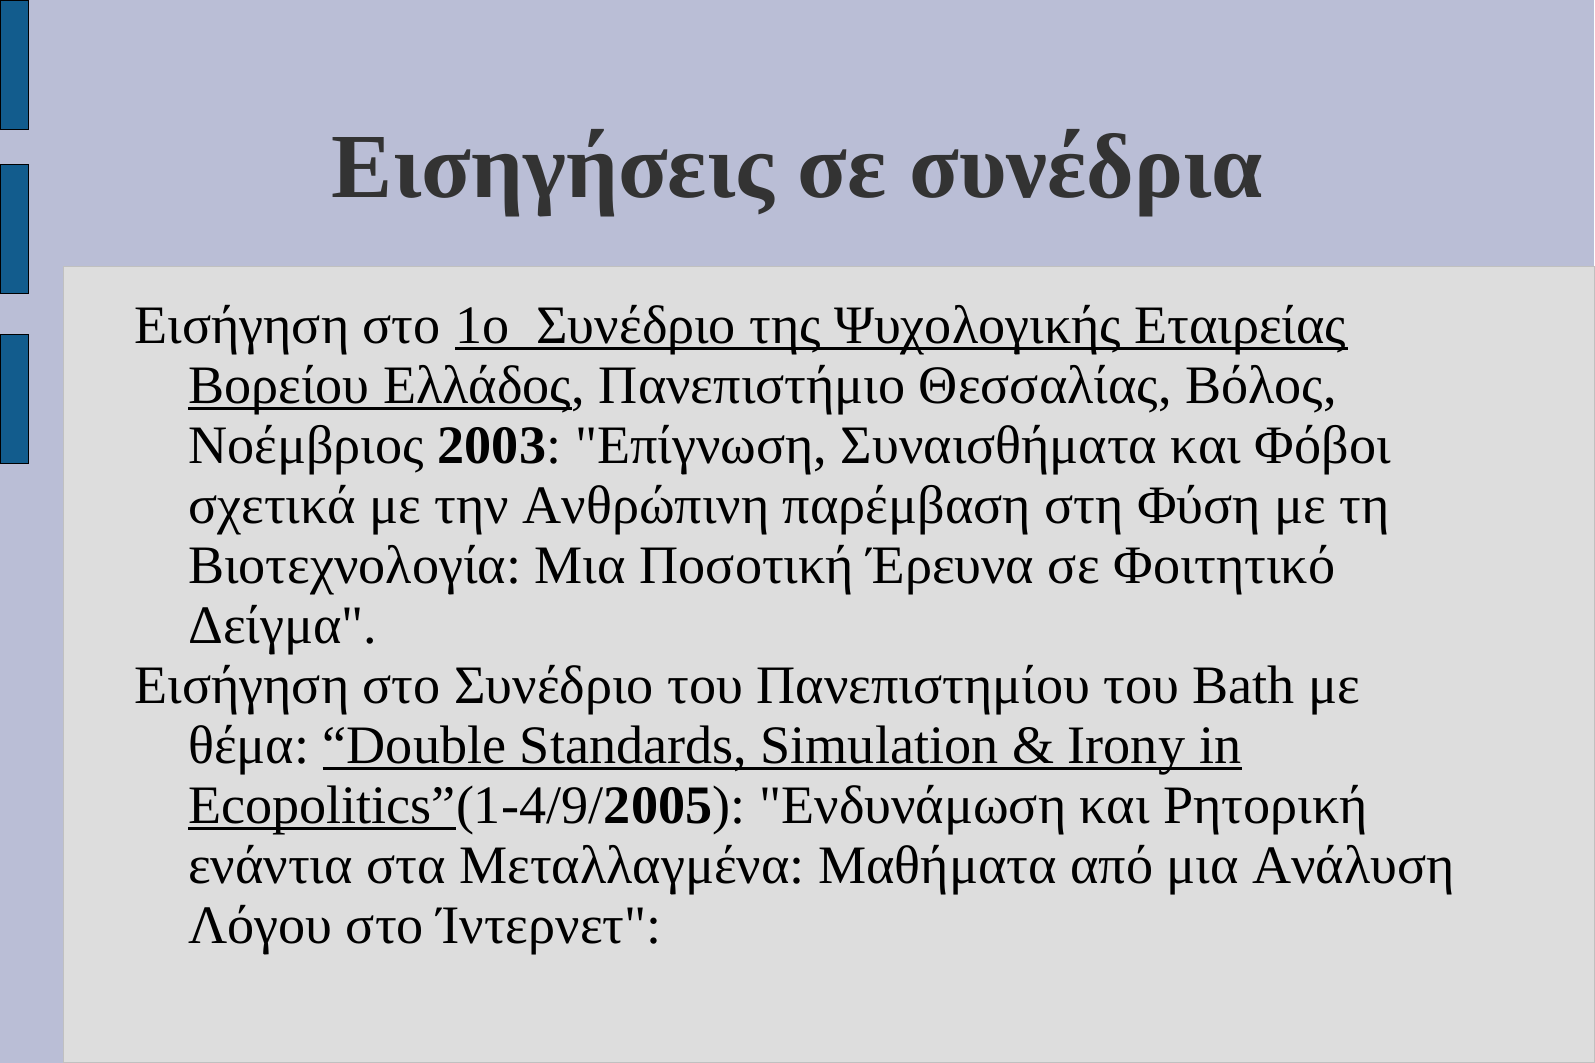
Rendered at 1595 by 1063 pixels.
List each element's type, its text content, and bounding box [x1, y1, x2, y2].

list Εισήγηση στο 1ο Συνέδριο της Ψυχολογικής Εταιρείας Βορείου Ελλάδος, Πανεπιστήμιο Θεσσαλίας, Βόλος, Νοέμβριος 2003: "Επίγνωση, Συναισθήματα και Φόβοι σχετικά με την Ανθρώπινη παρέμβαση στη Φύση με τη Βιοτεχνολογία: Μια Ποσοτική Έρευνα σε Φοιτητικό Δείγμα". Εισήγηση στο Συνέδριο του Πανεπιστημίου του Bath με θέμα: “Double Standards, Simulation & Irony in Ecopolitics”(1-4/9/2005): "Ενδυνάμωση και Ρητορική ενάντια στα Μεταλλαγμένα: Μαθήματα από μια Ανάλυση Λόγου στο Ίντερνετ": [117, 295, 1479, 969]
title Εισηγήσεις σε συνέδρια [117, 85, 1479, 249]
